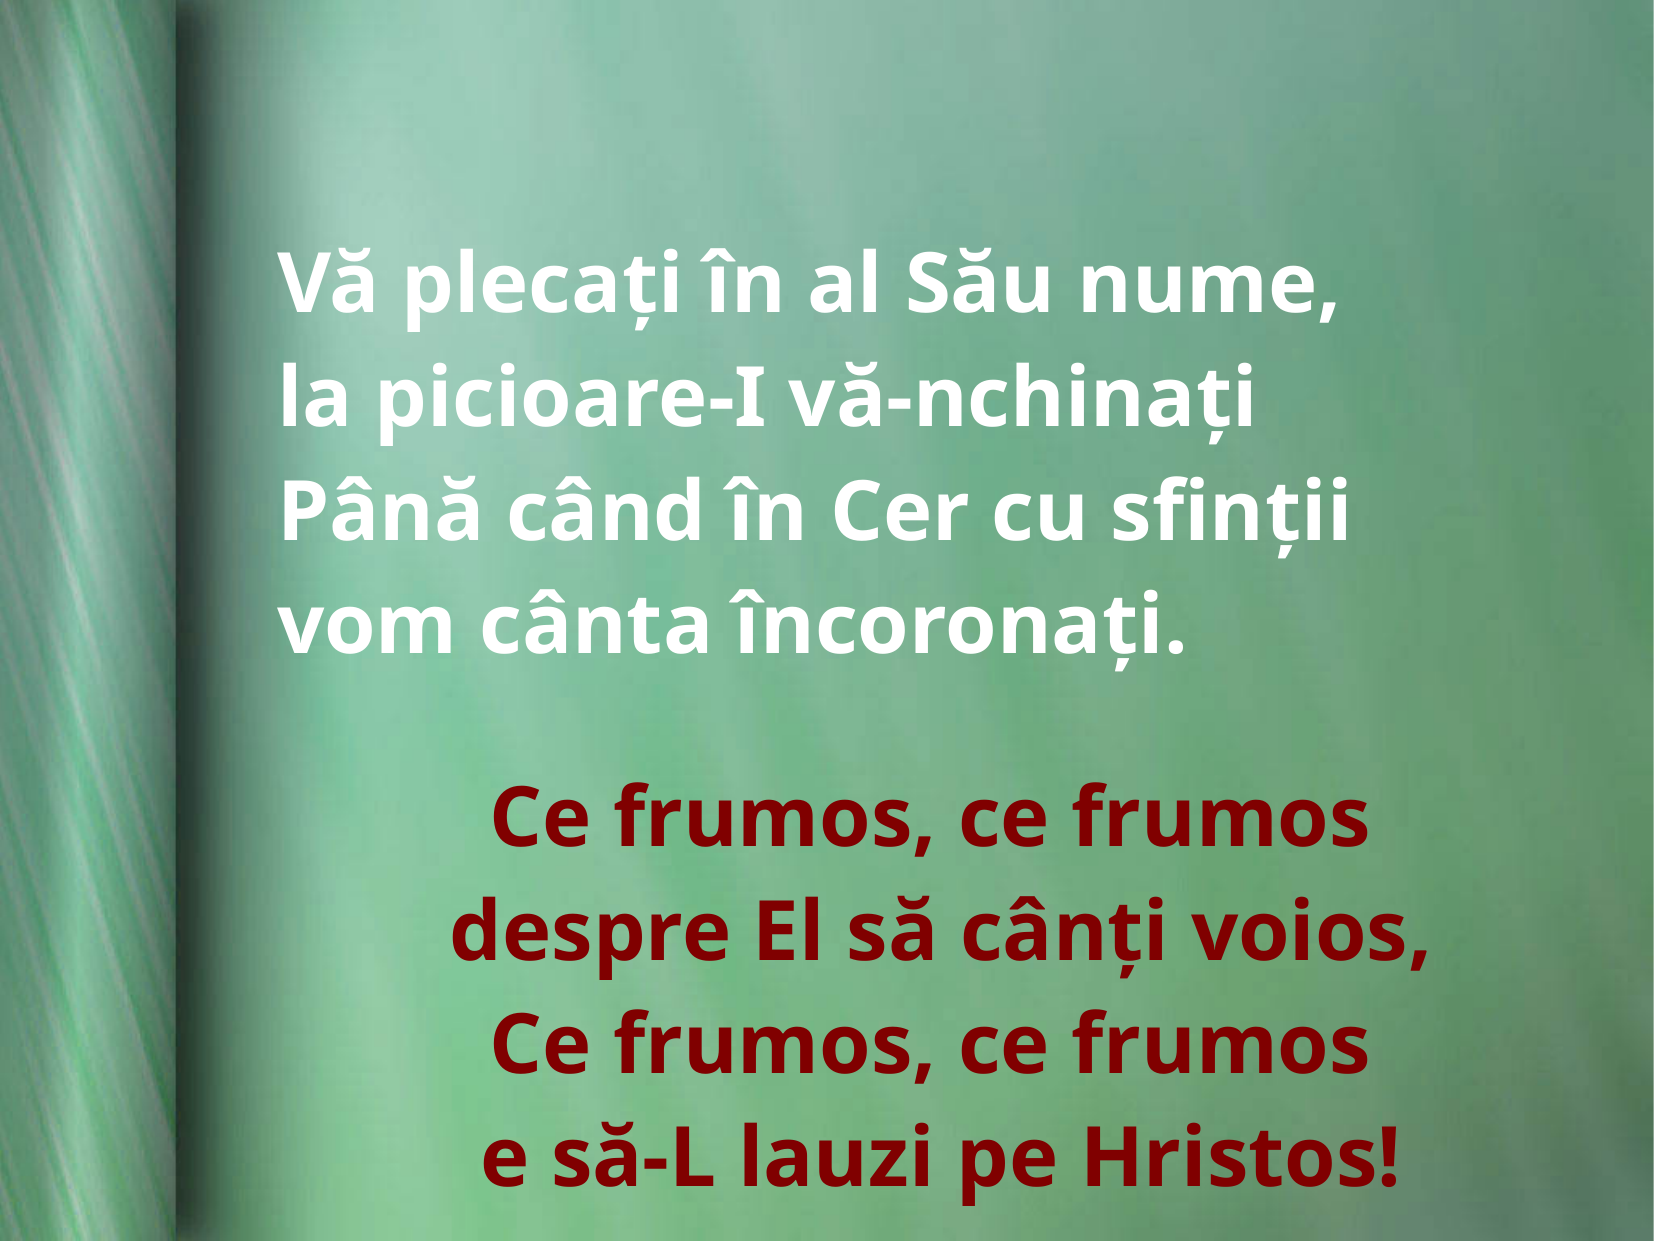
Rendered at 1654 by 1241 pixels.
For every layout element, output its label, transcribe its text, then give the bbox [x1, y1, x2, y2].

text_box Vă plecaţi în al Său nume, la picioare-I vă-nchinaţi Până când în Cer cu sfinţii vom cânta încoronaţi. [262, 216, 1606, 638]
picture [0, 0, 1654, 1241]
text_box Ce frumos, ce frumos despre El să cânți voios, Ce frumos, ce frumos e să-L lauzi pe Hristos! [269, 750, 1613, 1171]
